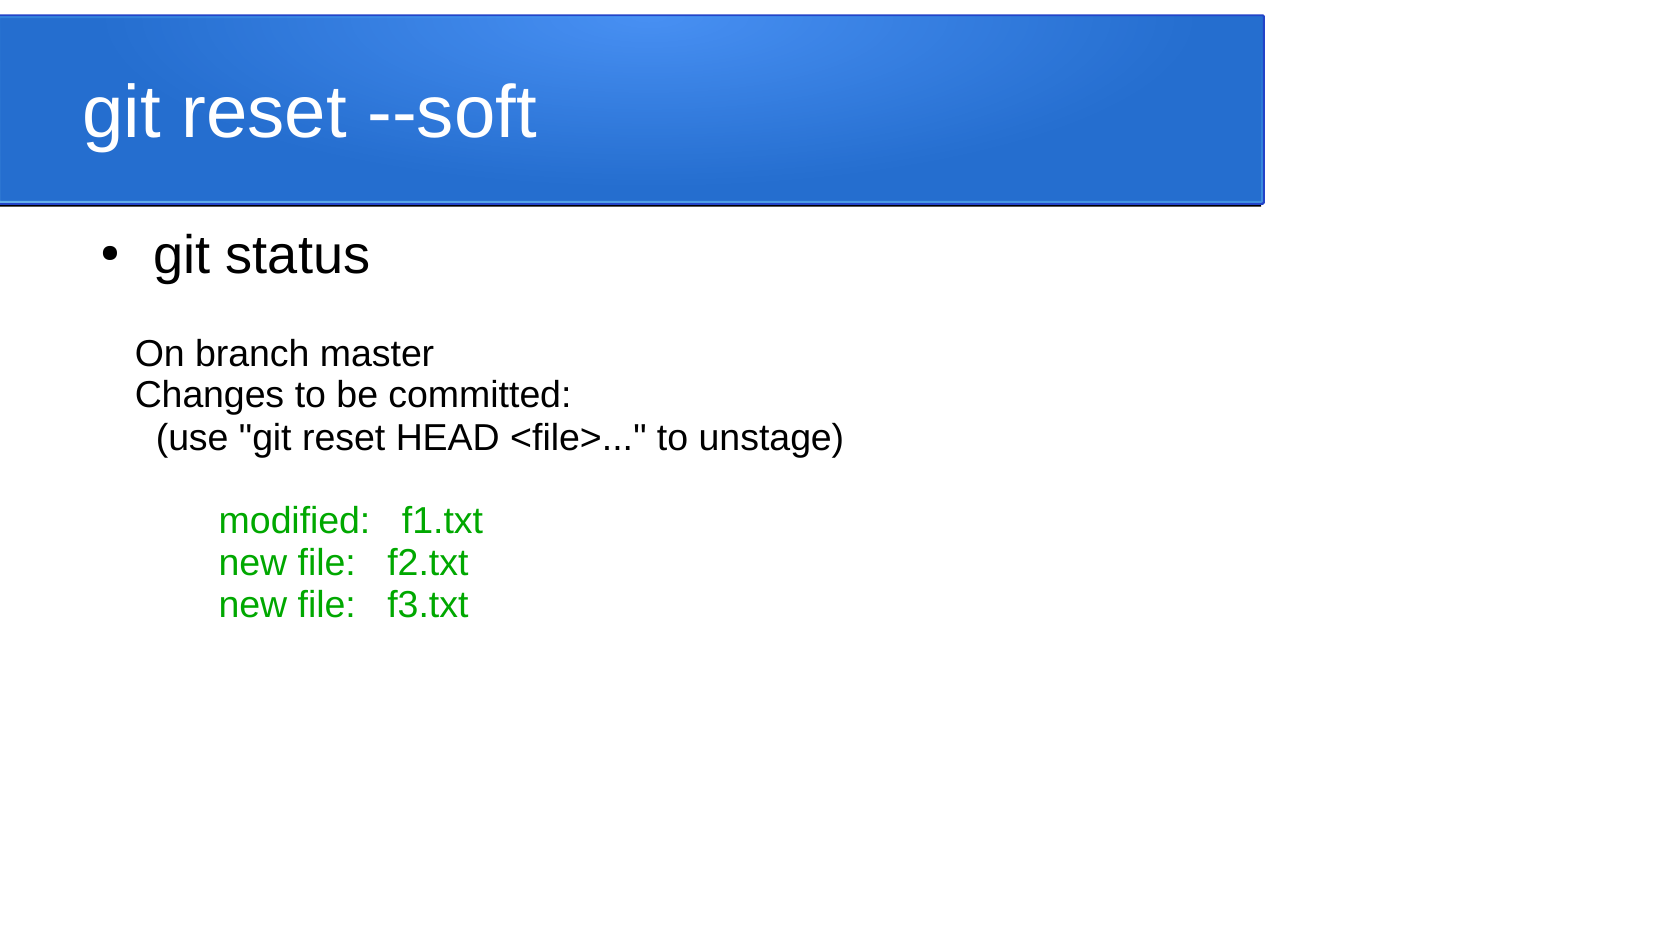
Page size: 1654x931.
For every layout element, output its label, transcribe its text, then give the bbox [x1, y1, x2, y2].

text_box On branch master Changes to be committed: (use "git reset HEAD <file>..." to unstage) modified: f1.txt new file: f2.txt new file: f3.txt [120, 324, 1471, 634]
title git reset --soft [82, 35, 1235, 189]
list git status [82, 224, 1571, 764]
